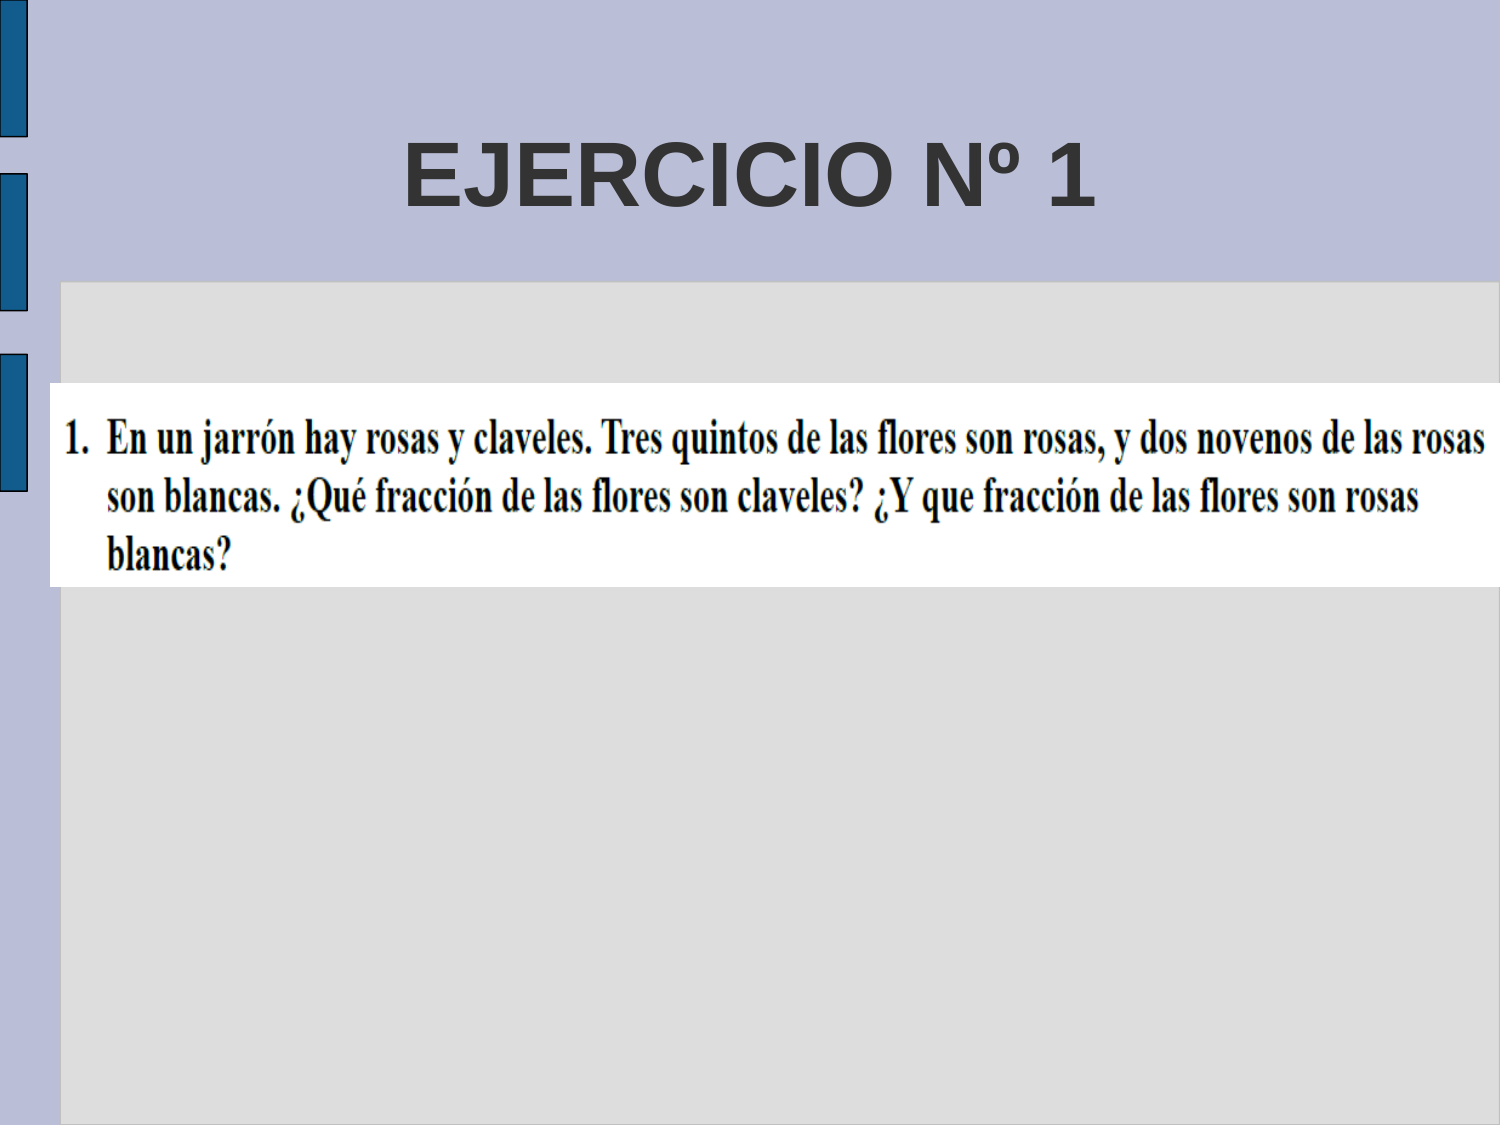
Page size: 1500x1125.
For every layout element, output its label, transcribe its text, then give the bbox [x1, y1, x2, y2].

title EJERCICIO Nº 1 [110, 80, 1391, 271]
picture [50, 383, 1500, 587]
